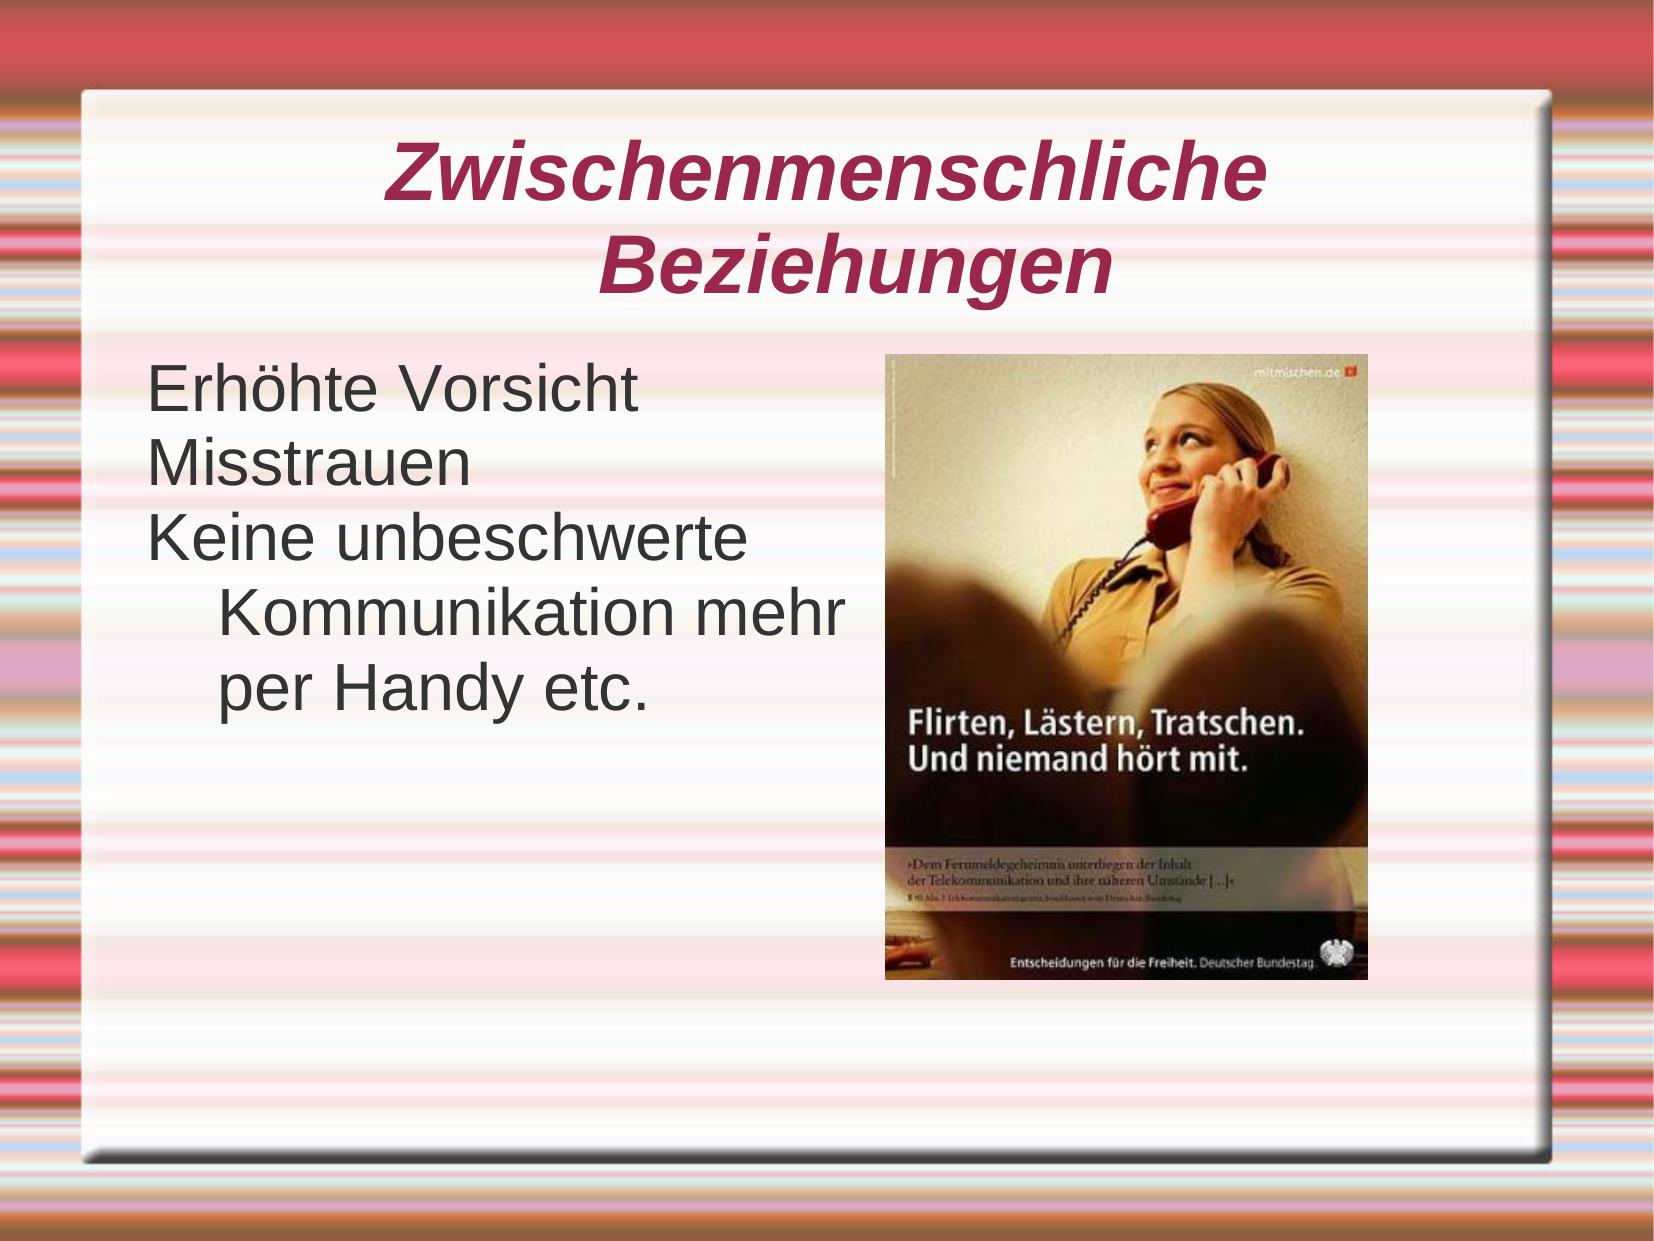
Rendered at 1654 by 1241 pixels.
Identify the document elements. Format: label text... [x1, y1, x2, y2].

list Erhöhte Vorsicht Misstrauen Keine unbeschwerte Kommunikation mehr per Handy etc. [134, 350, 1516, 1133]
picture [0, 0, 1654, 1241]
title Zwischenmenschliche Beziehungen [121, 114, 1534, 322]
